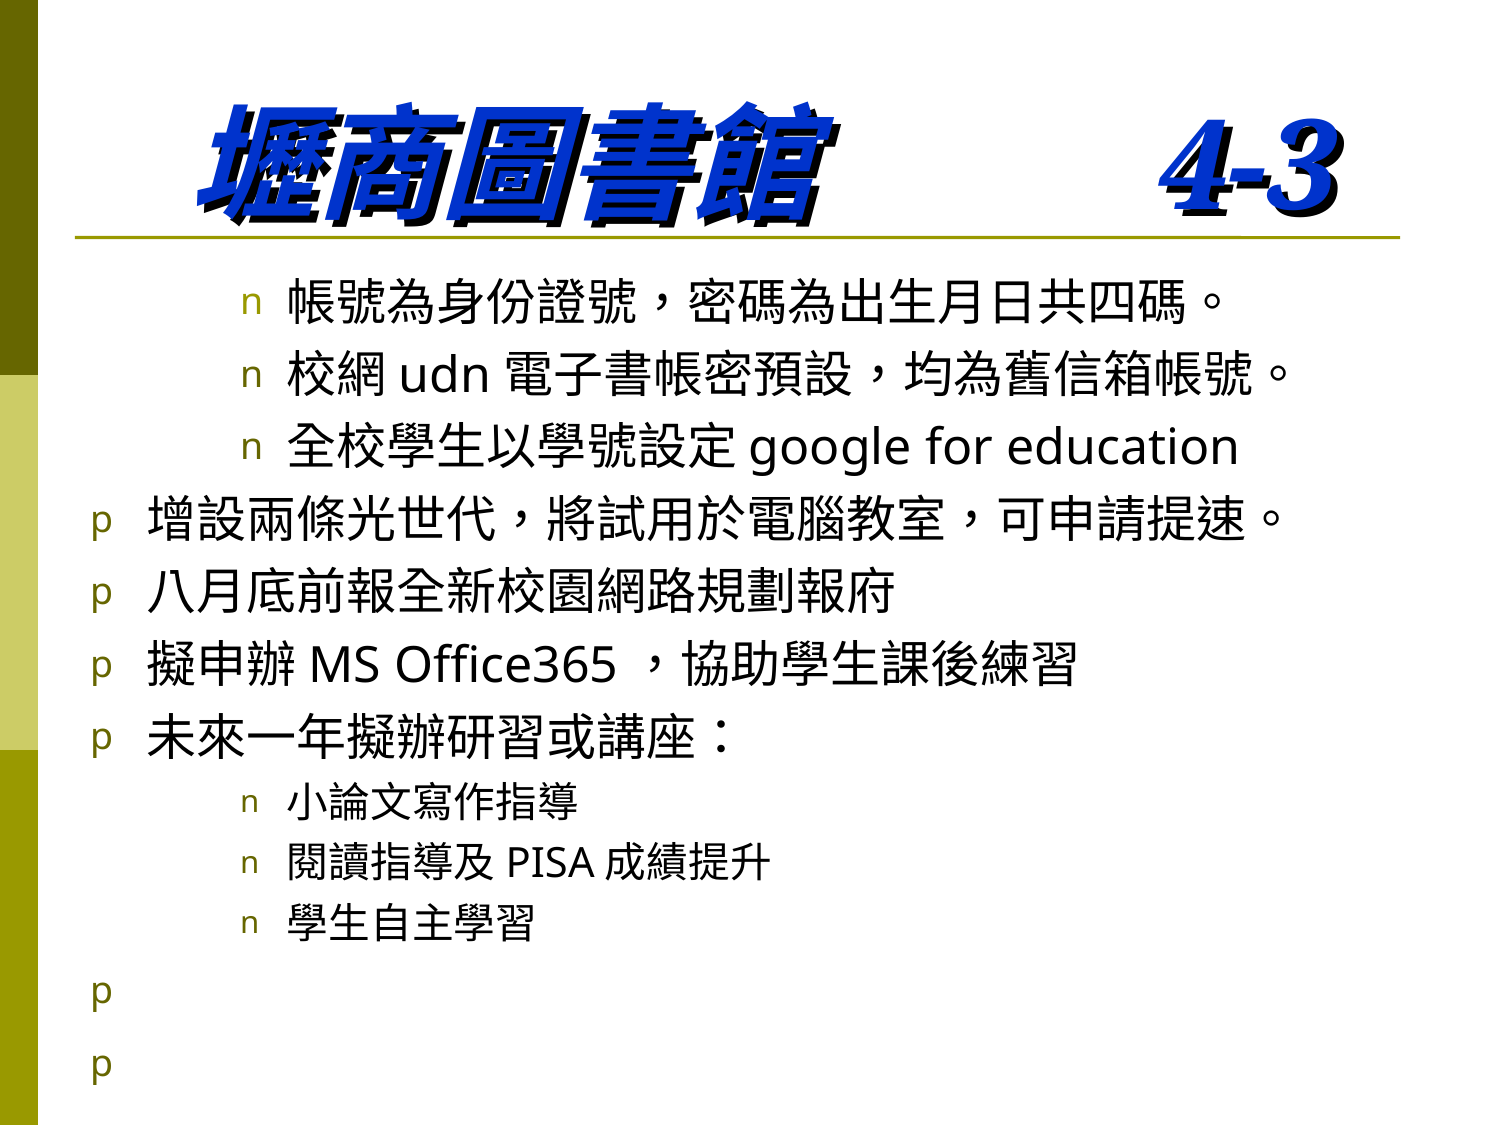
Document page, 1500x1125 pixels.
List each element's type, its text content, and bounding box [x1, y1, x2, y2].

list 帳號為身份證號，密碼為出生月日共四碼。 校網udn電子書帳密預設，均為舊信箱帳號。 全校學生以學號設定google for education 增設兩條光世代，將試用於電腦教室，可申請提速。 八月底前報全新校園網路規劃報府 擬申辦MS Office365，協助學生課後練習 未來一年擬辦研習或講座： 小論文寫作指導 閱讀指導及PISA成績提升 學生自主學習 [75, 262, 1426, 1006]
title 壢商圖書館 4-3 [88, 54, 1439, 242]
